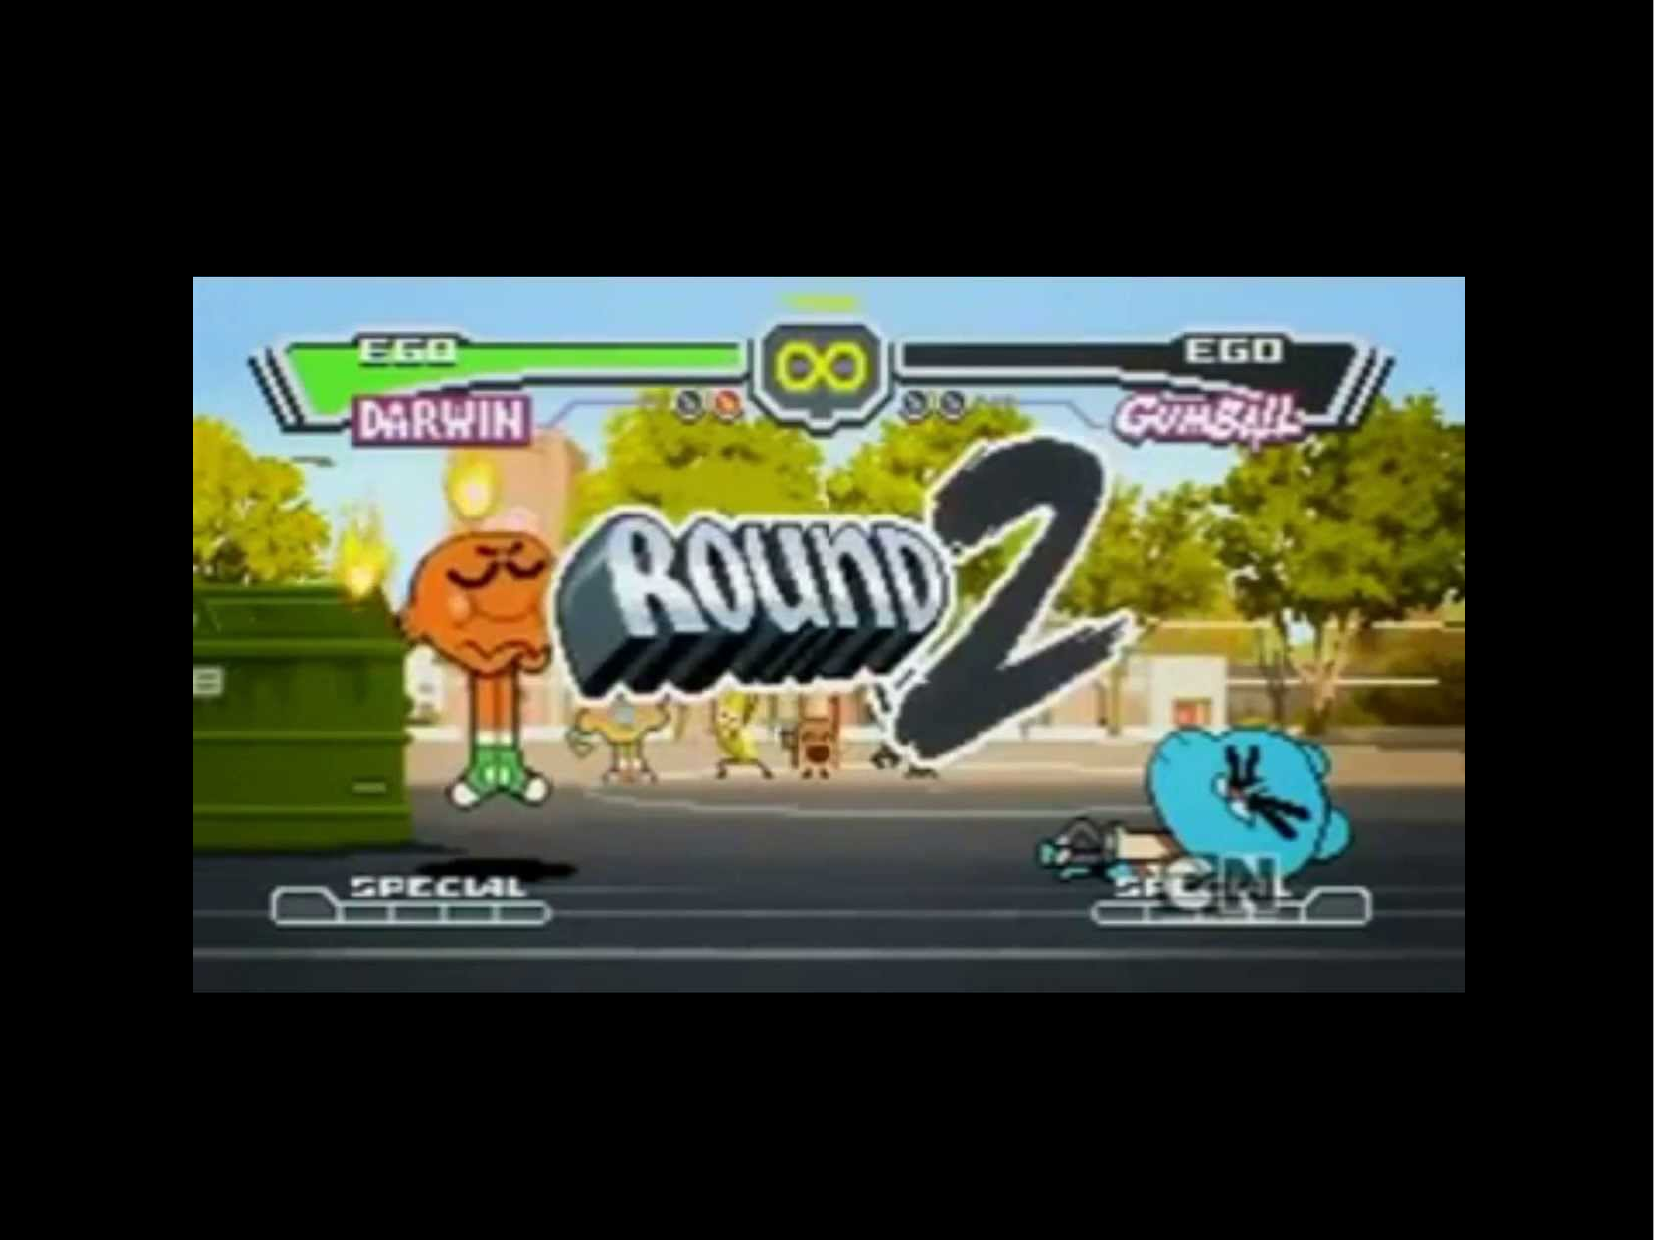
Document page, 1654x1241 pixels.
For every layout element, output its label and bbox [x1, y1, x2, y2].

picture [193, 276, 1465, 993]
